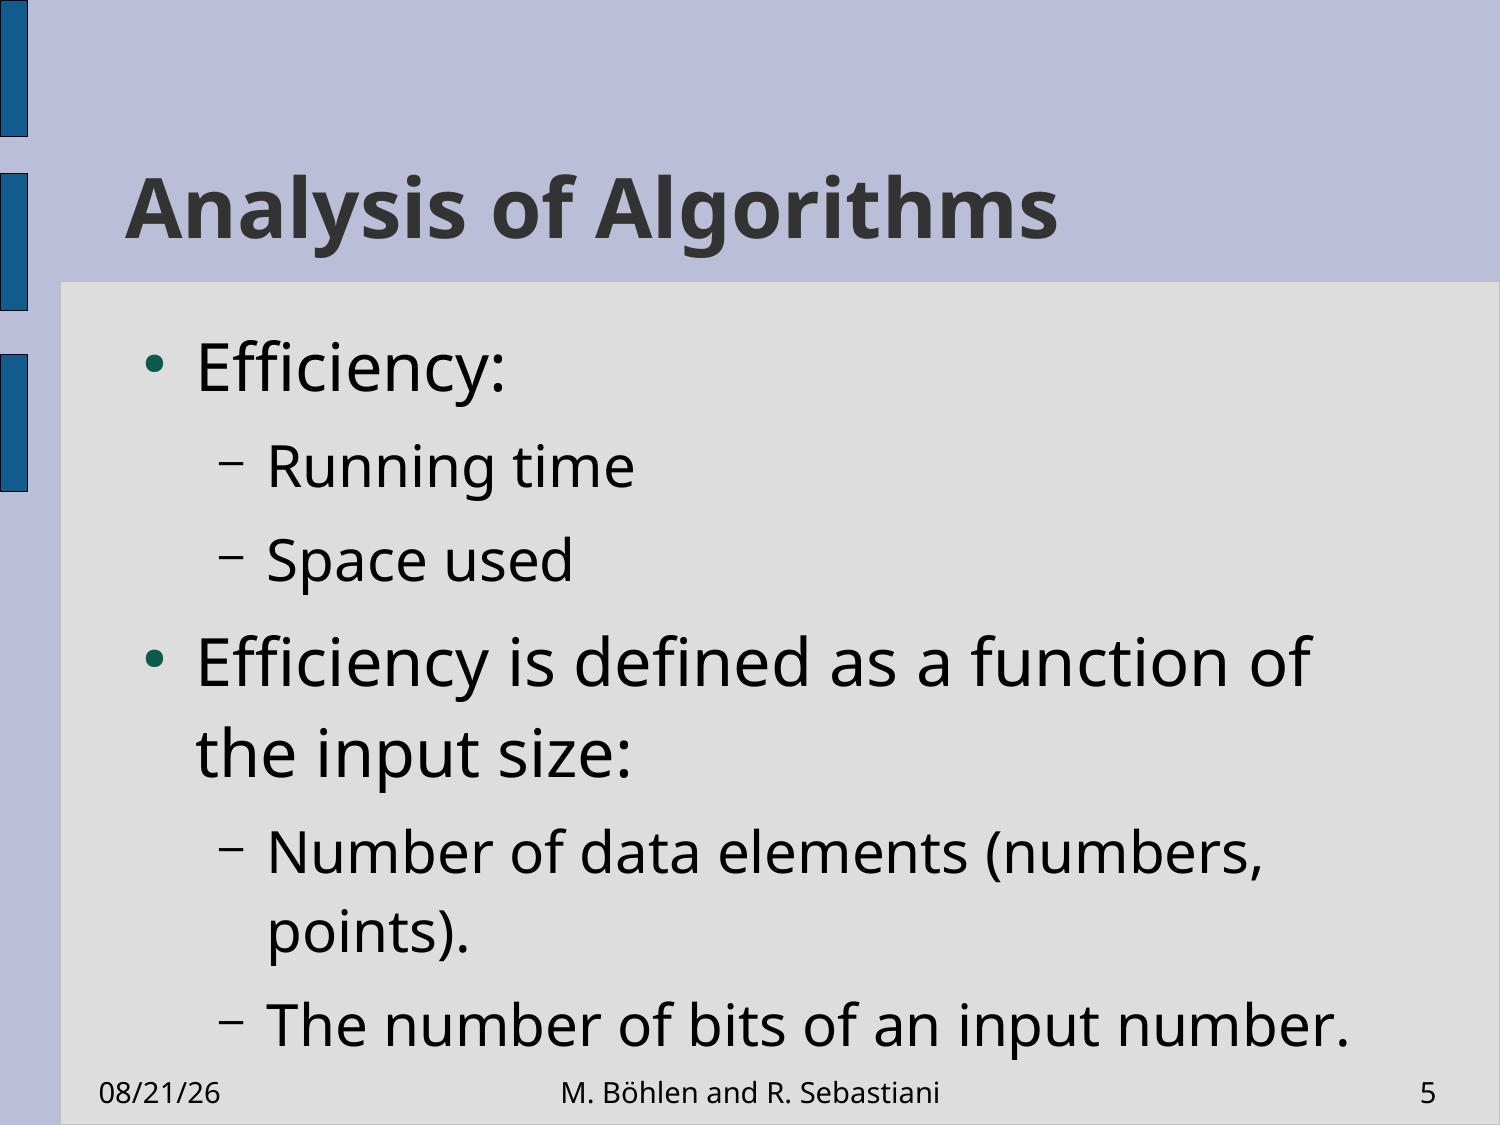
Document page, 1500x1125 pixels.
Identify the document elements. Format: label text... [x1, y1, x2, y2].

list Efficiency: Running time Space used Efficiency is defined as a function of the input size: Number of data elements (numbers, points). The number of bits of an input number. [110, 312, 1392, 1037]
title Analysis of Algorithms [110, 67, 1392, 271]
